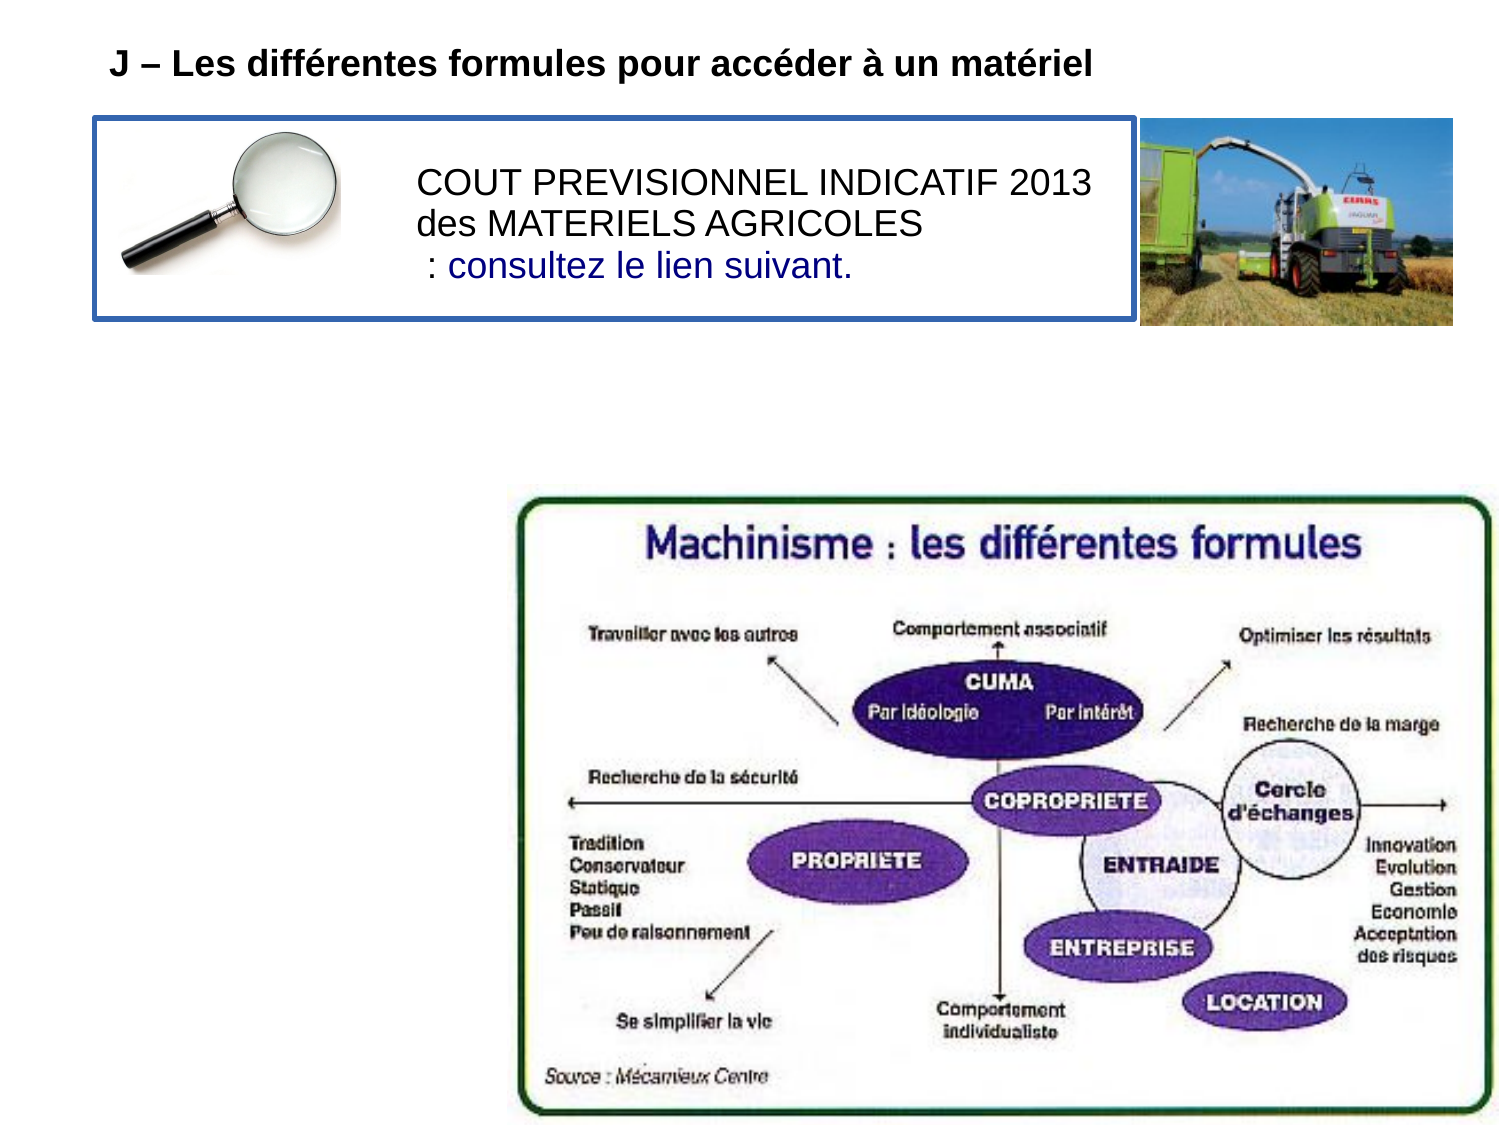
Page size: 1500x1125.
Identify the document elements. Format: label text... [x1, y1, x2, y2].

text_box COUT PREVISIONNEL INDICATIF 2013 des MATERIELS AGRICOLES : consultez le lien suivant. [401, 153, 1140, 295]
picture [1140, 118, 1453, 326]
text_box J – Les différentes formules pour accéder à un matériel [94, 35, 1382, 137]
picture [507, 484, 1499, 1125]
picture [118, 137, 341, 276]
